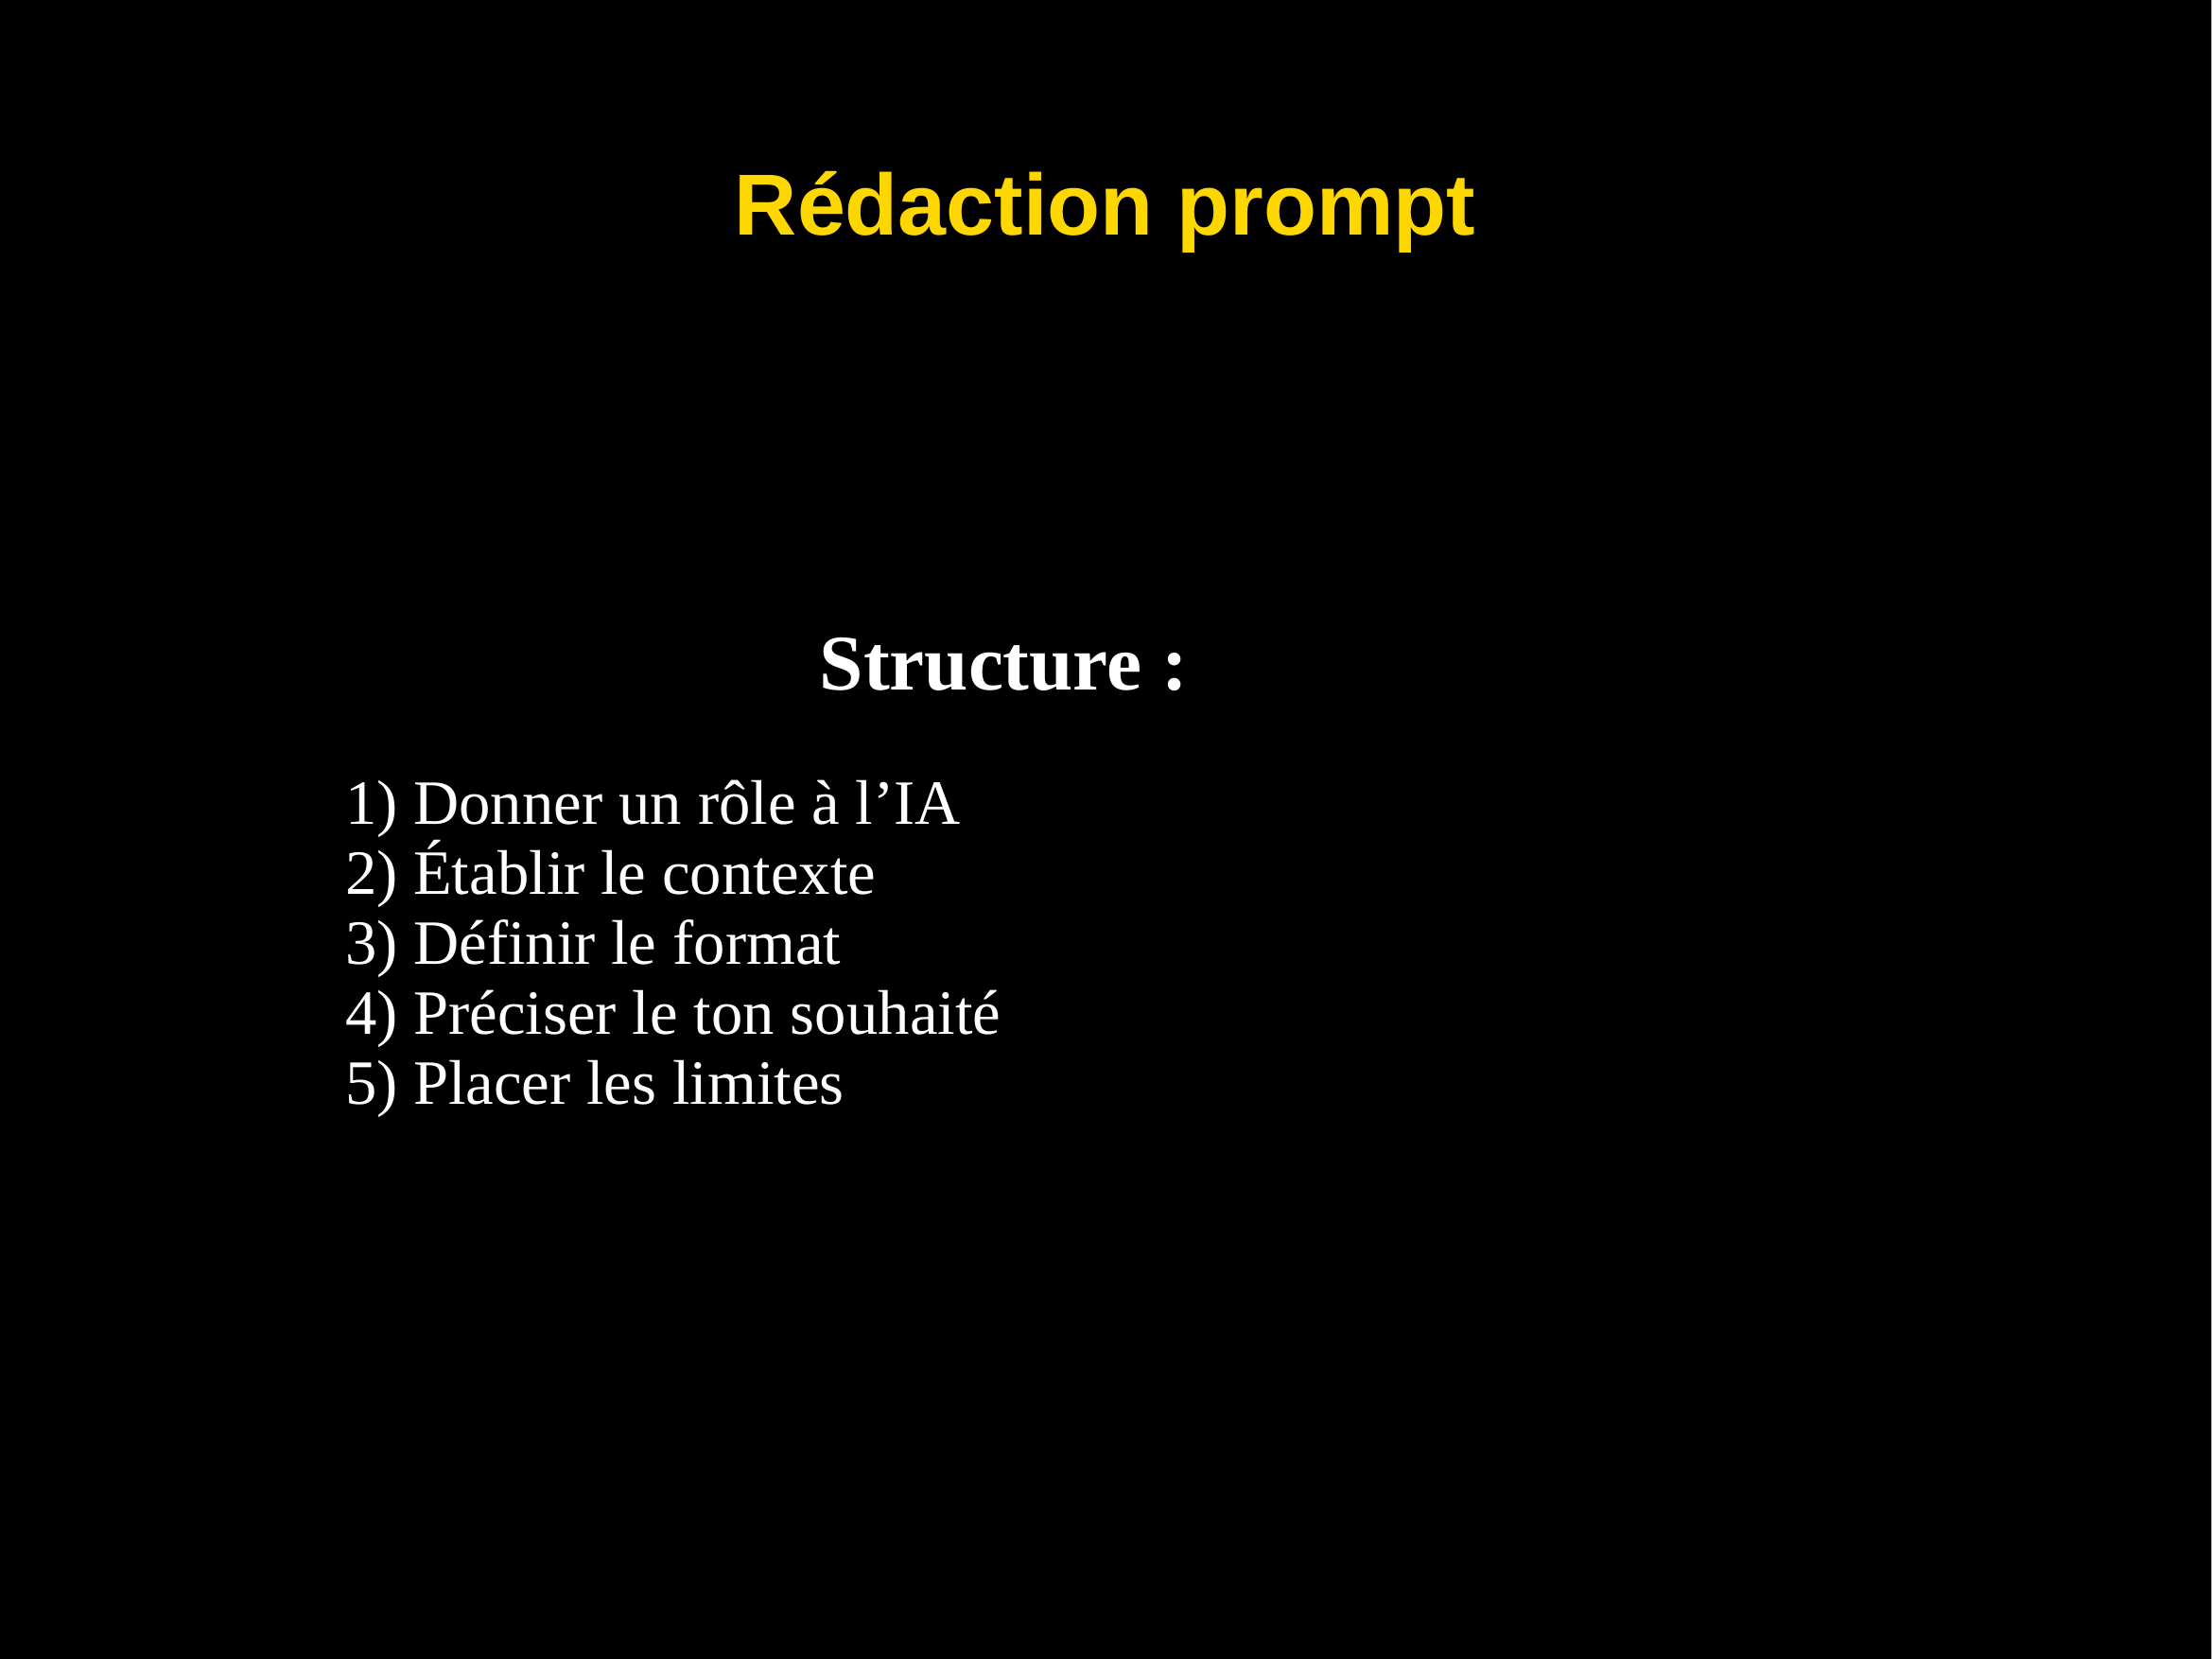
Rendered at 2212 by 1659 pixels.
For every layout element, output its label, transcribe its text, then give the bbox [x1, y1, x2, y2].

subtitle Structure : Donner un rôle à lʼIA Établir le contexte Définir le format Préciser le ton souhaité Placer les limites [110, 388, 2101, 1351]
title Rédaction prompt [110, 65, 2101, 343]
